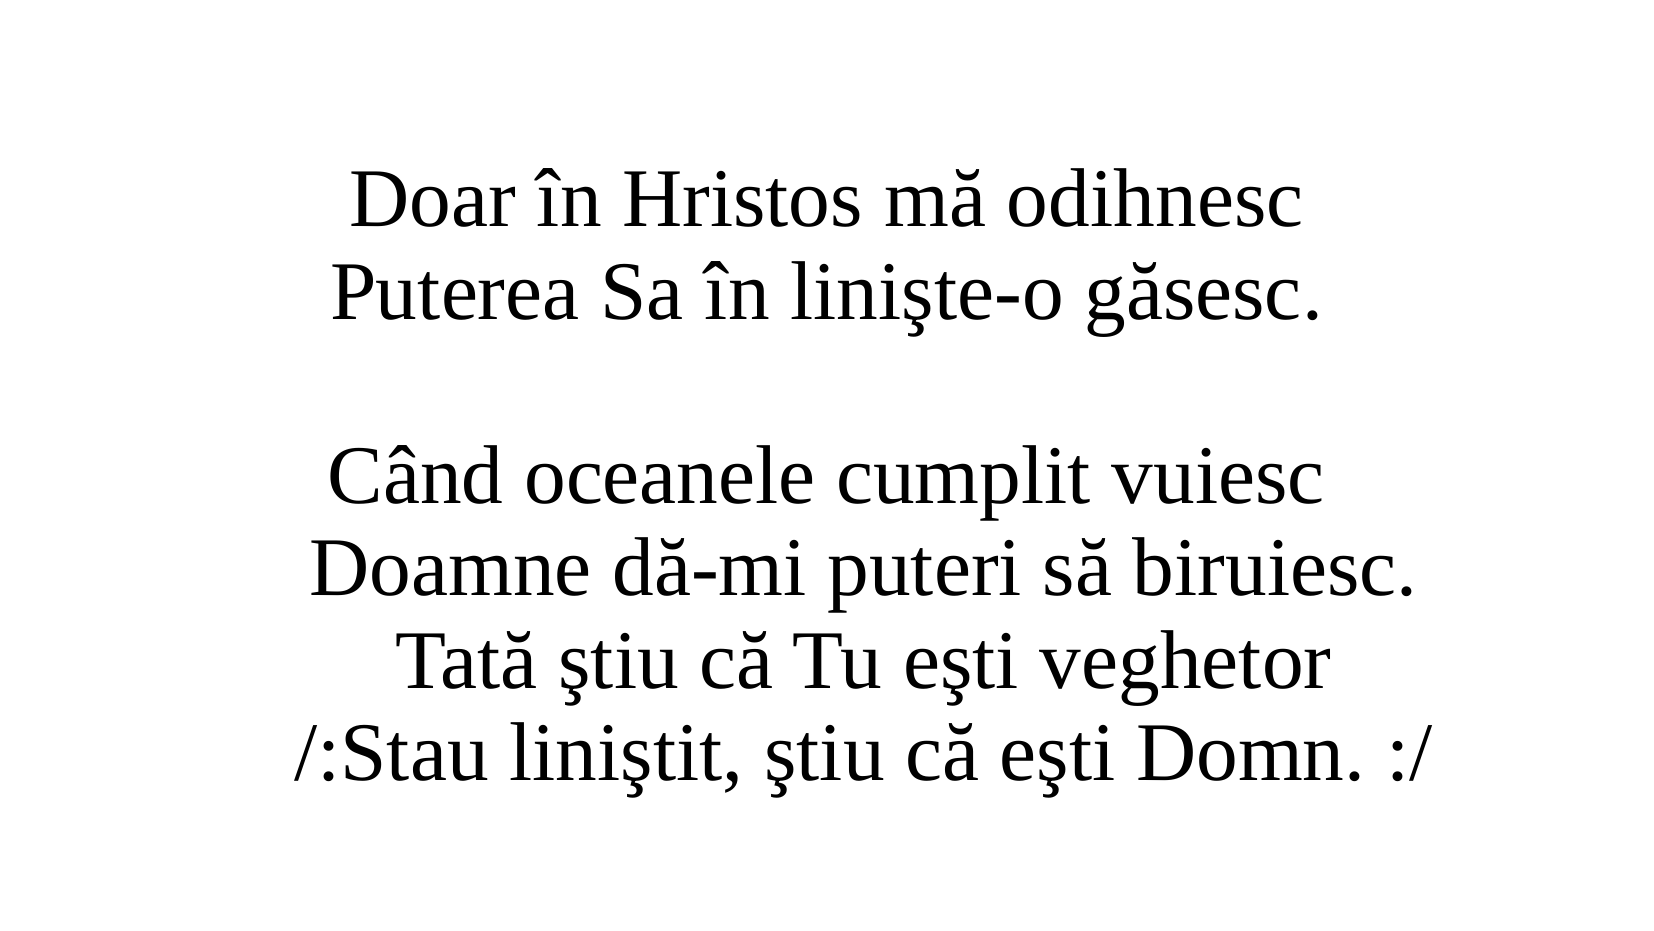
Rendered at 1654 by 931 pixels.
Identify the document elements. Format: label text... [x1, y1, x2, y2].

subtitle Doar în Hristos mă odihnesc Puterea Sa în linişte-o găsesc. Când oceanele cumplit vuiesc Doamne dă-mi puteri să biruiesc. Tată ştiu că Tu eşti veghetor /:Stau liniştit, ştiu că eşti Domn. :/ [165, 152, 1489, 799]
